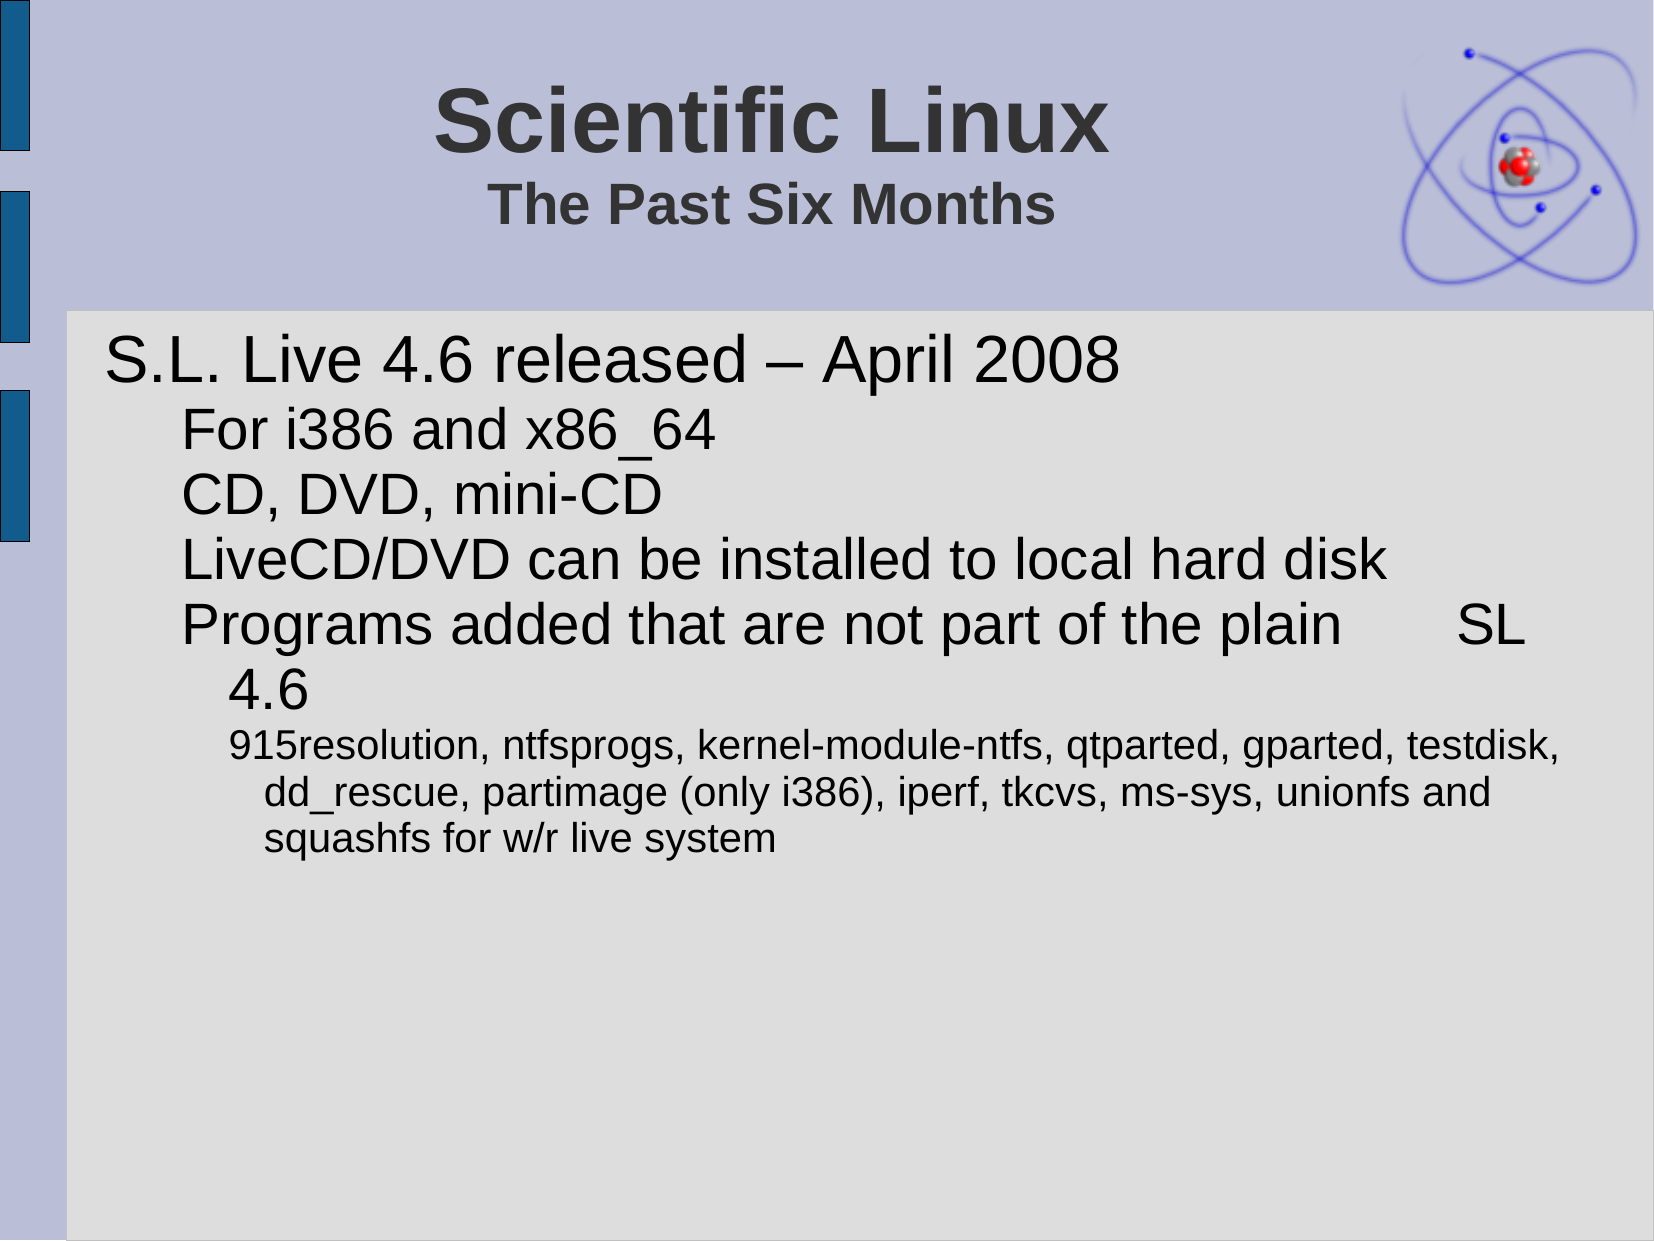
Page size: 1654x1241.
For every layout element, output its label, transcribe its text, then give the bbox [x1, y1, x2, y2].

list S.L. Live 4.6 released – April 2008 For i386 and x86_64 CD, DVD, mini-CD LiveCD/DVD can be installed to local hard disk Programs added that are not part of the plain SL 4.6 915resolution, ntfsprogs, kernel-module-ntfs, qtparted, gparted, testdisk, dd_rescue, partimage (only i386), iperf, tkcvs, ms-sys, unionfs and squashfs for w/r live system [86, 321, 1576, 1045]
title Scientific Linux The Past Six Months [82, 39, 1386, 267]
picture [1386, 33, 1654, 301]
